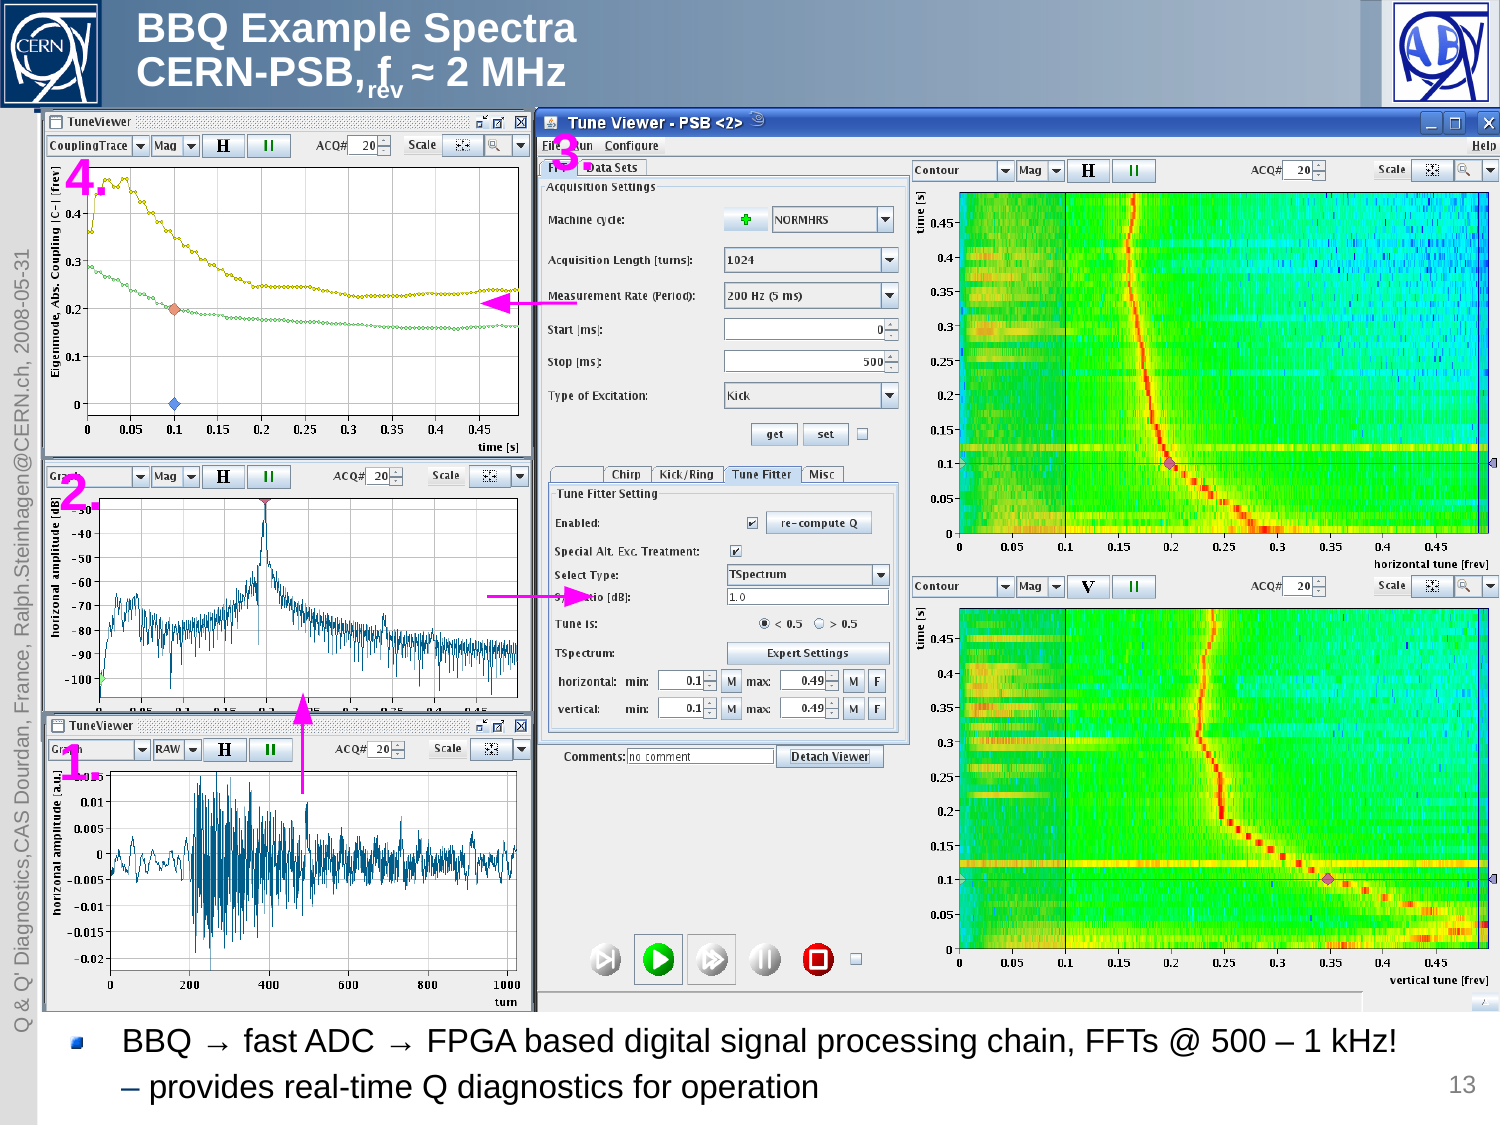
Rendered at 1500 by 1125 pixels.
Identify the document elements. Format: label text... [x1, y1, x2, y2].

text_box BBQ → fast ADC → FPGA based digital signal processing chain, FFTs @ 500 – 1 kHz! [121, 1022, 1425, 1063]
picture [1392, 1, 1490, 103]
text_box CERN-PSB, f [136, 48, 392, 96]
text_box ≈ 2 MHz [400, 48, 568, 96]
text_box [292, 692, 314, 794]
picture [70, 1036, 83, 1049]
text_box Q & Q' Diagnostics,CAS Dourdan, France, Ralph.Steinhagen@CERN.ch, 2008-05-31 [10, 248, 34, 1034]
text_box – provides real-time Q diagnostics for operation [121, 1068, 835, 1109]
text_box rev [367, 76, 404, 105]
text_box 2. [59, 463, 104, 522]
text_box [0, 108, 35, 1125]
text_box 4. [65, 148, 109, 207]
picture [0, 0, 1500, 1012]
text_box 3. [551, 123, 596, 182]
text_box [1382, 0, 1499, 107]
text_box [480, 292, 577, 314]
text_box 1. [59, 733, 104, 792]
text_box [487, 586, 595, 608]
text_box BBQ Example Spectra [136, 4, 577, 52]
